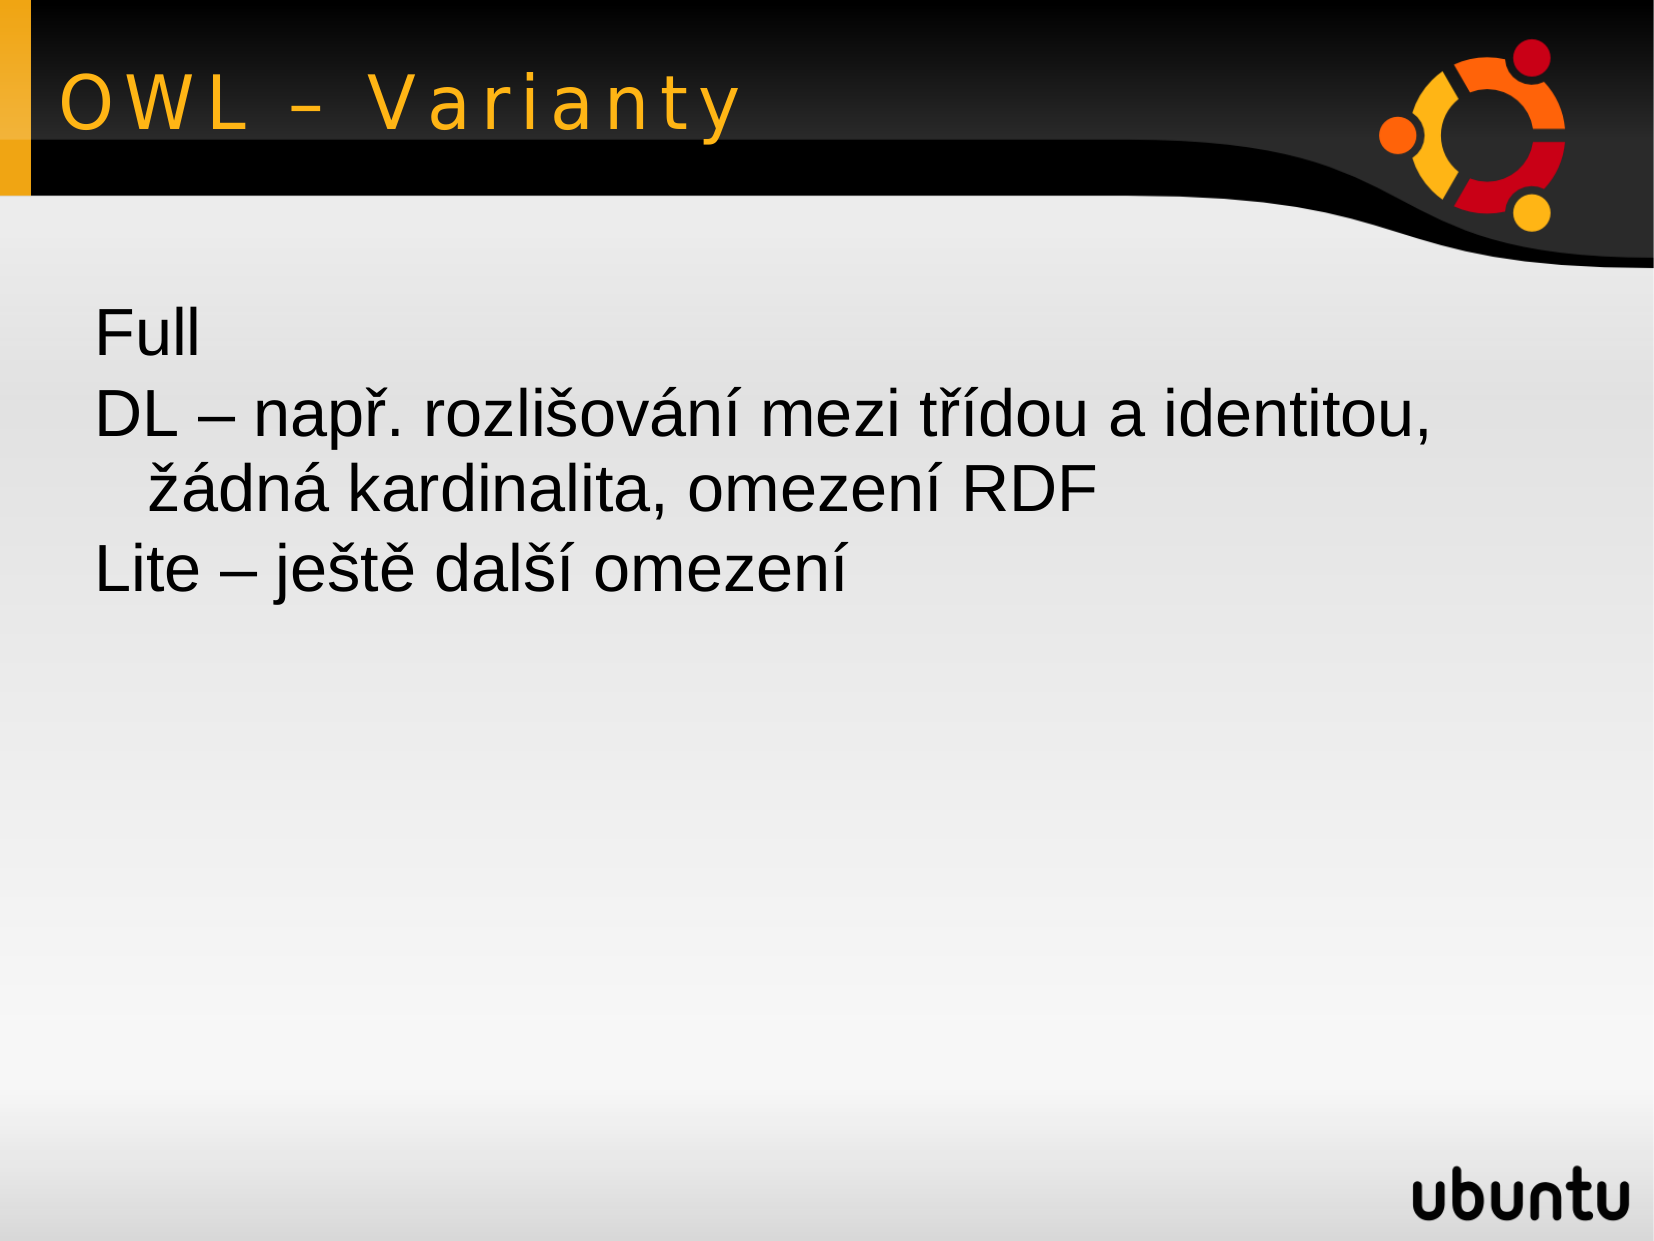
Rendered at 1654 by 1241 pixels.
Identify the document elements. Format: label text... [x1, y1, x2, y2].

picture [0, 0, 1654, 1241]
list Full DL – např. rozlišování mezi třídou a identitou, žádná kardinalita, omezení RDF Lite – ještě další omezení [76, 295, 1565, 1114]
title OWL – Varianty [59, 29, 1270, 178]
